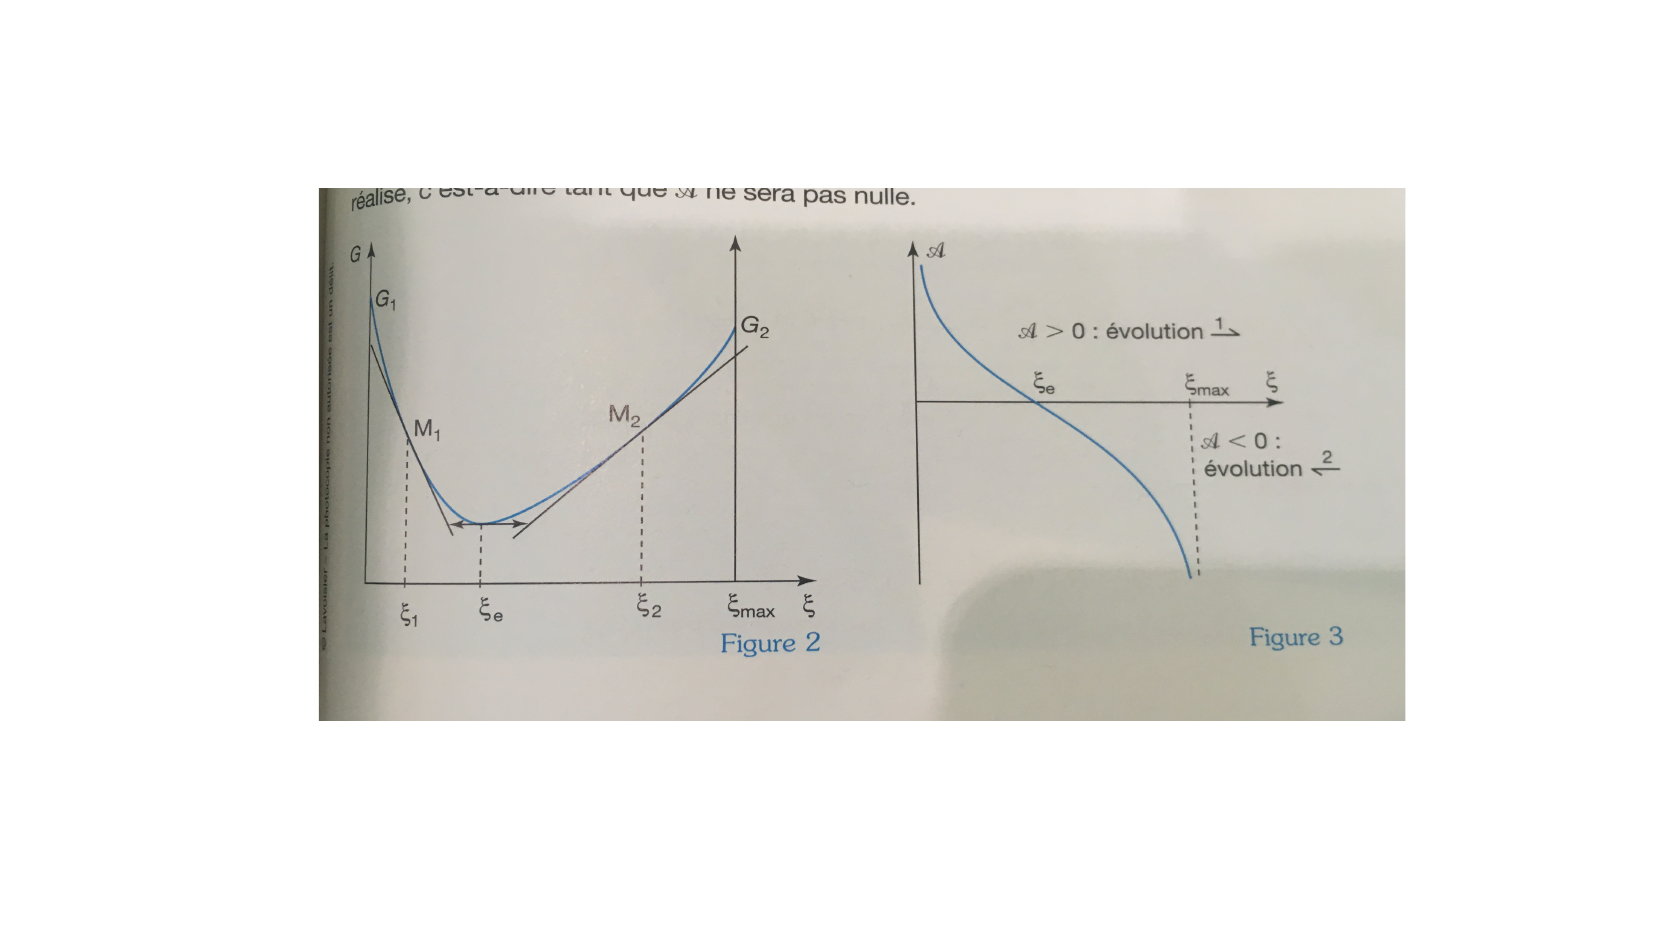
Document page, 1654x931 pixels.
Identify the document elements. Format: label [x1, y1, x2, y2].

picture [318, 188, 1406, 721]
